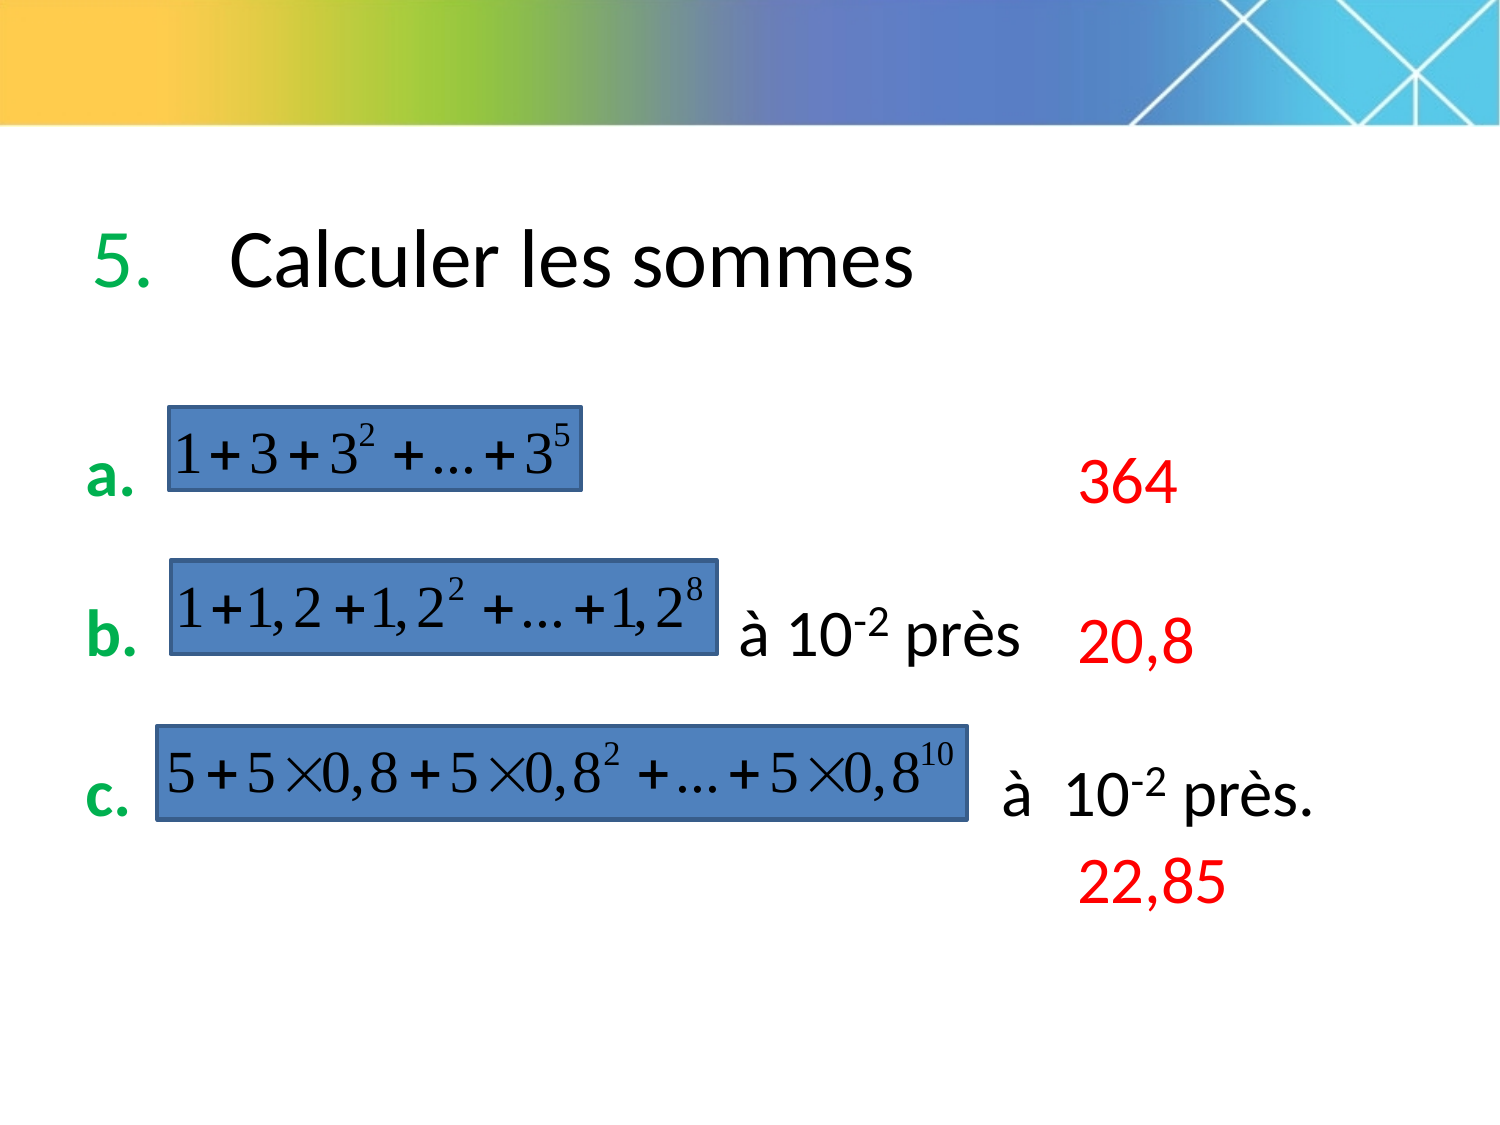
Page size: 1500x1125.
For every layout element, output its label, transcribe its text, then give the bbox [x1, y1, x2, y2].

text_box 364 20,8 22,85 [986, 389, 1480, 1117]
chart [159, 727, 965, 818]
chart [172, 562, 715, 652]
chart [171, 408, 579, 489]
text_box a. b. à 10-2 près c. à 10-2 près. [70, 342, 1465, 964]
title Calculer les sommes [76, 196, 1500, 324]
